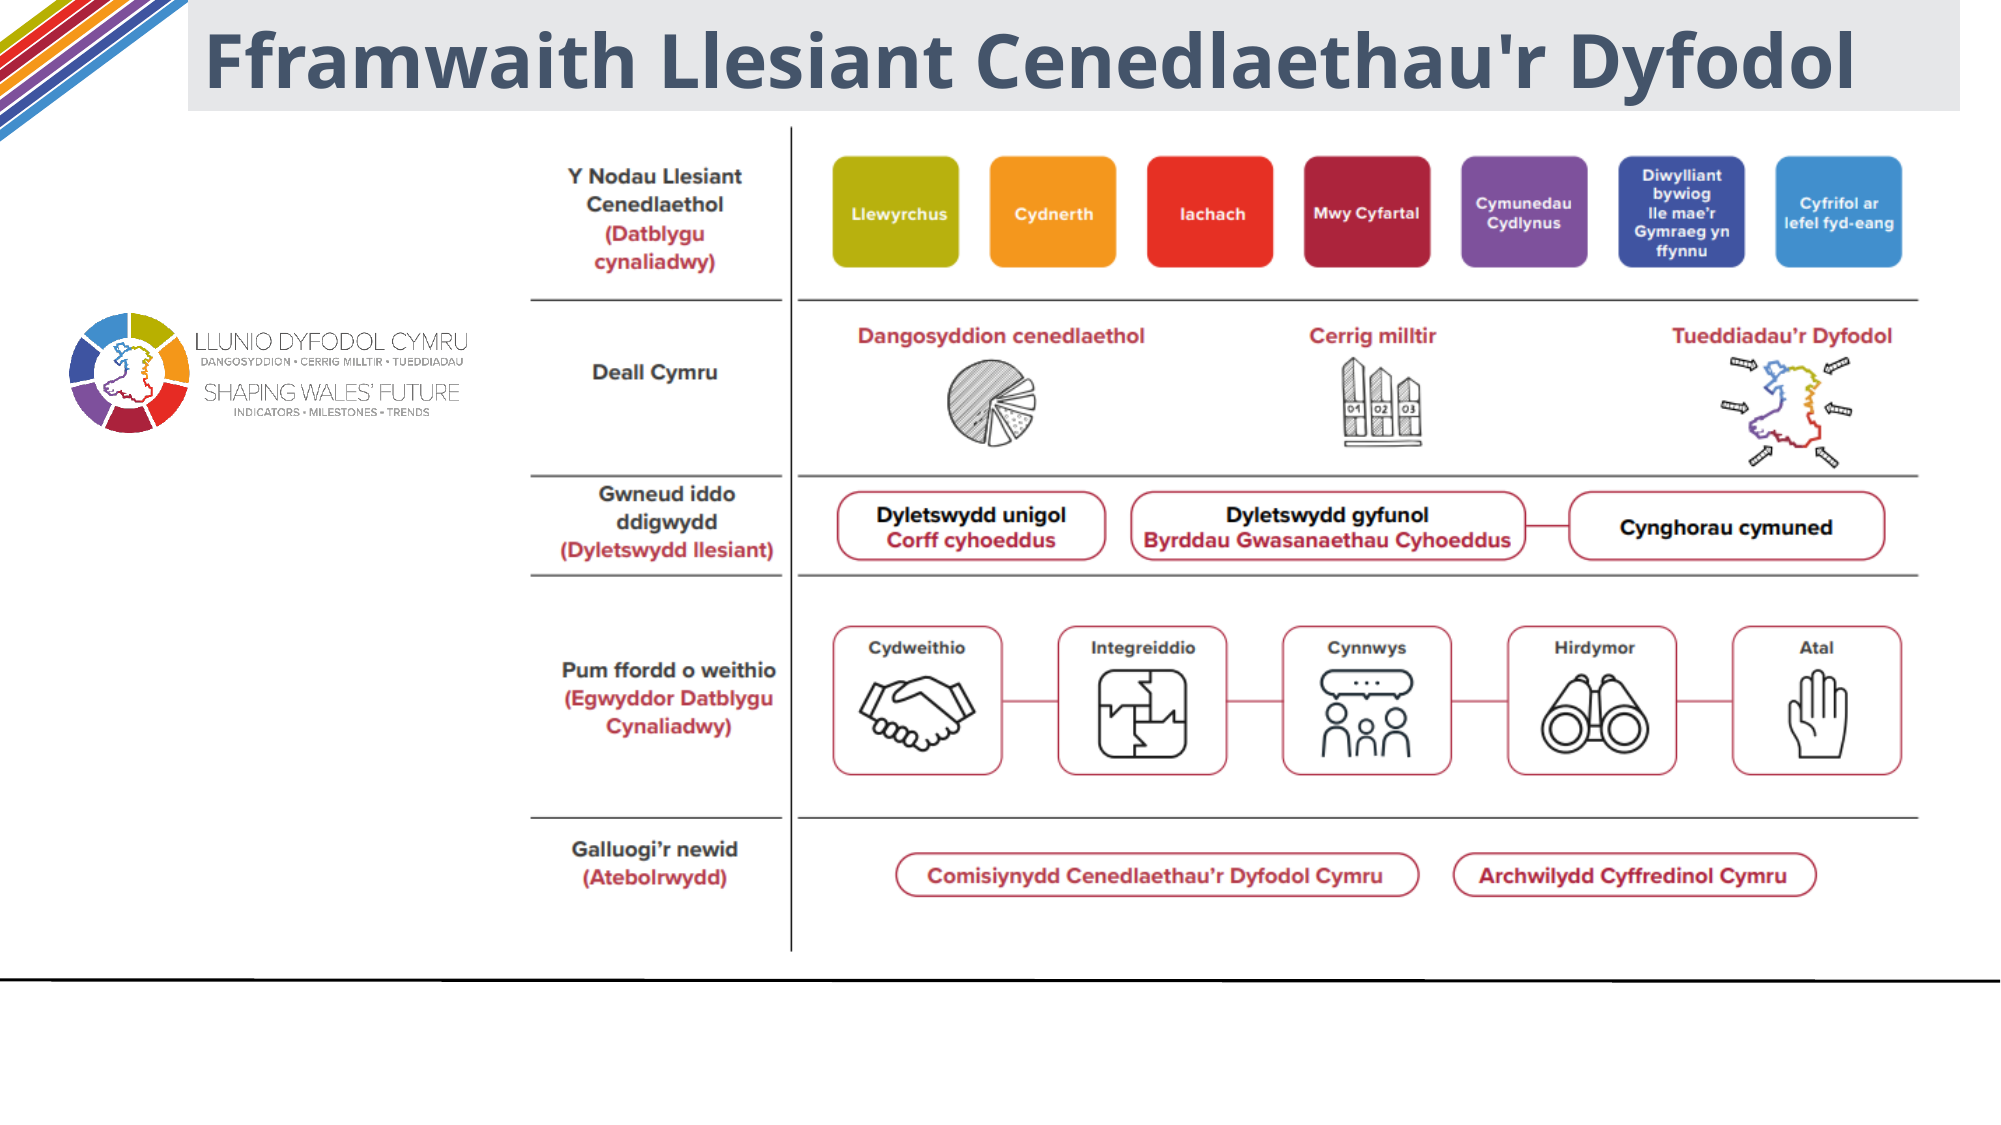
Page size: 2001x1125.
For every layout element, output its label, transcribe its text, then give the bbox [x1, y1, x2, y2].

text_box Fframwaith Llesiant Cenedlaethau'r Dyfodol [188, 0, 1960, 111]
picture [521, 118, 1999, 963]
picture [69, 313, 467, 433]
